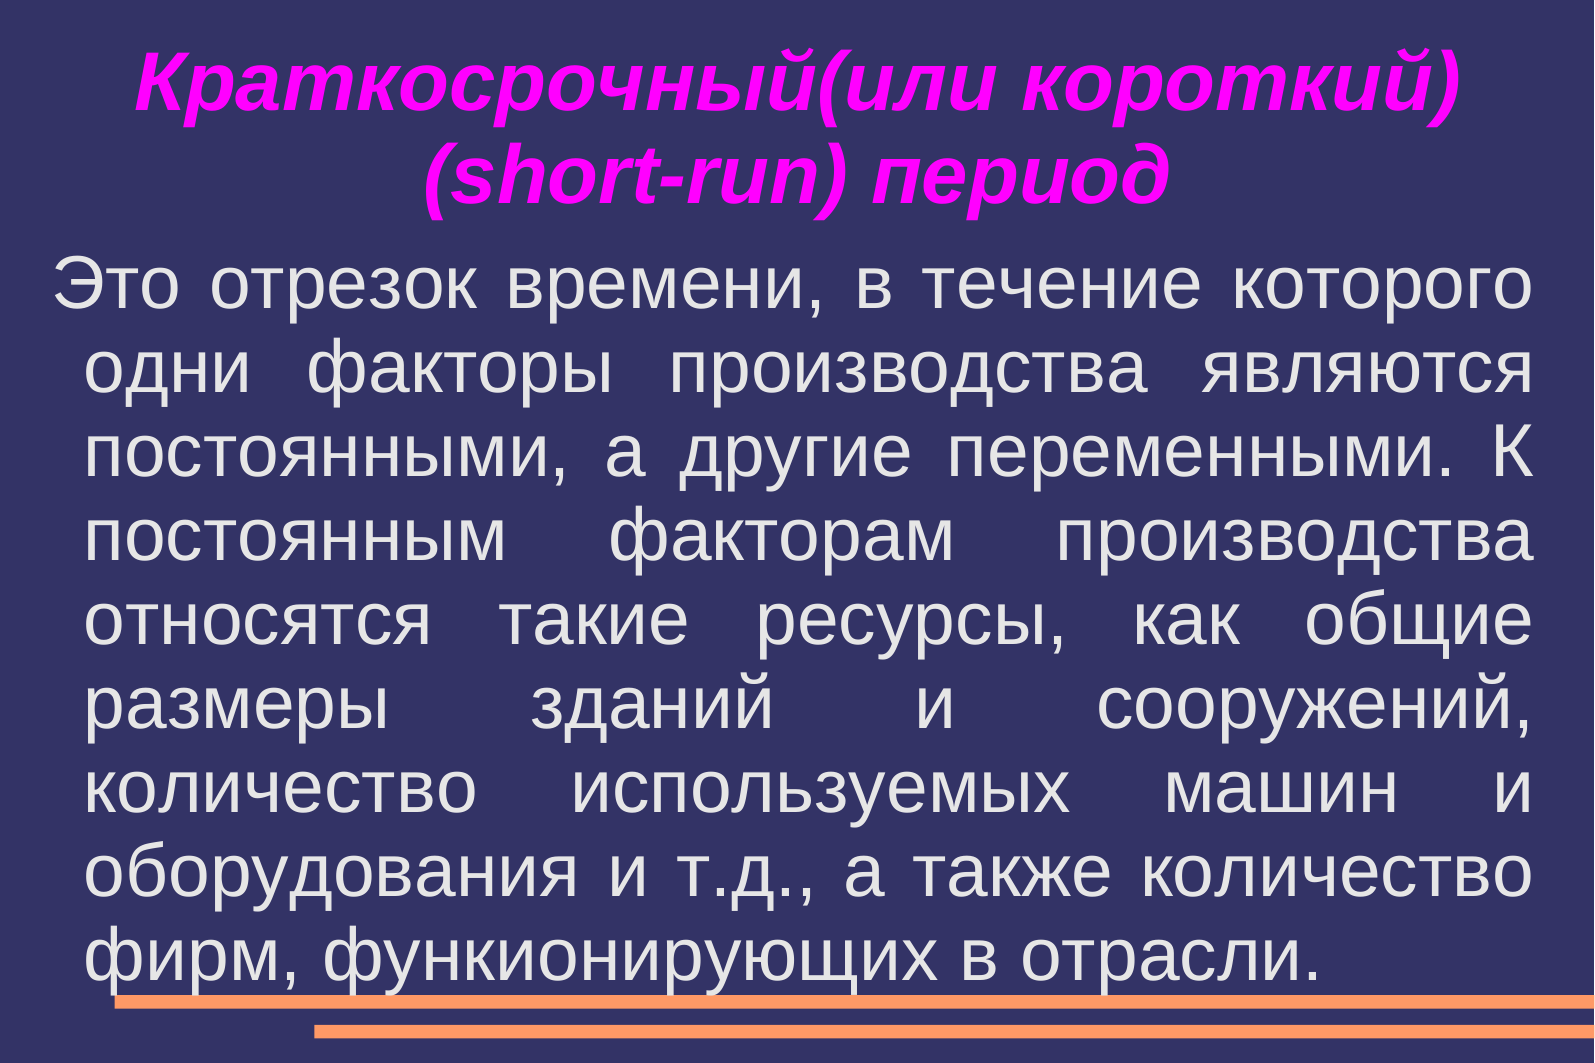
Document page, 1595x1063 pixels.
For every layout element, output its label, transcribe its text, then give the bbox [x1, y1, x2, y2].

title Краткосрочный(или короткий) (short-run) период [117, 35, 1479, 222]
list Это отрезок времени, в течение которого одни факторы производства являются постоянными, а другие переменными. К постоянным факторам производства относятся такие ресурсы, как общие размеры зданий и сооружений, количество используемых машин и оборудования и т.д., а также количество фирм, функионирующих в отрасли. [1, 240, 1536, 997]
